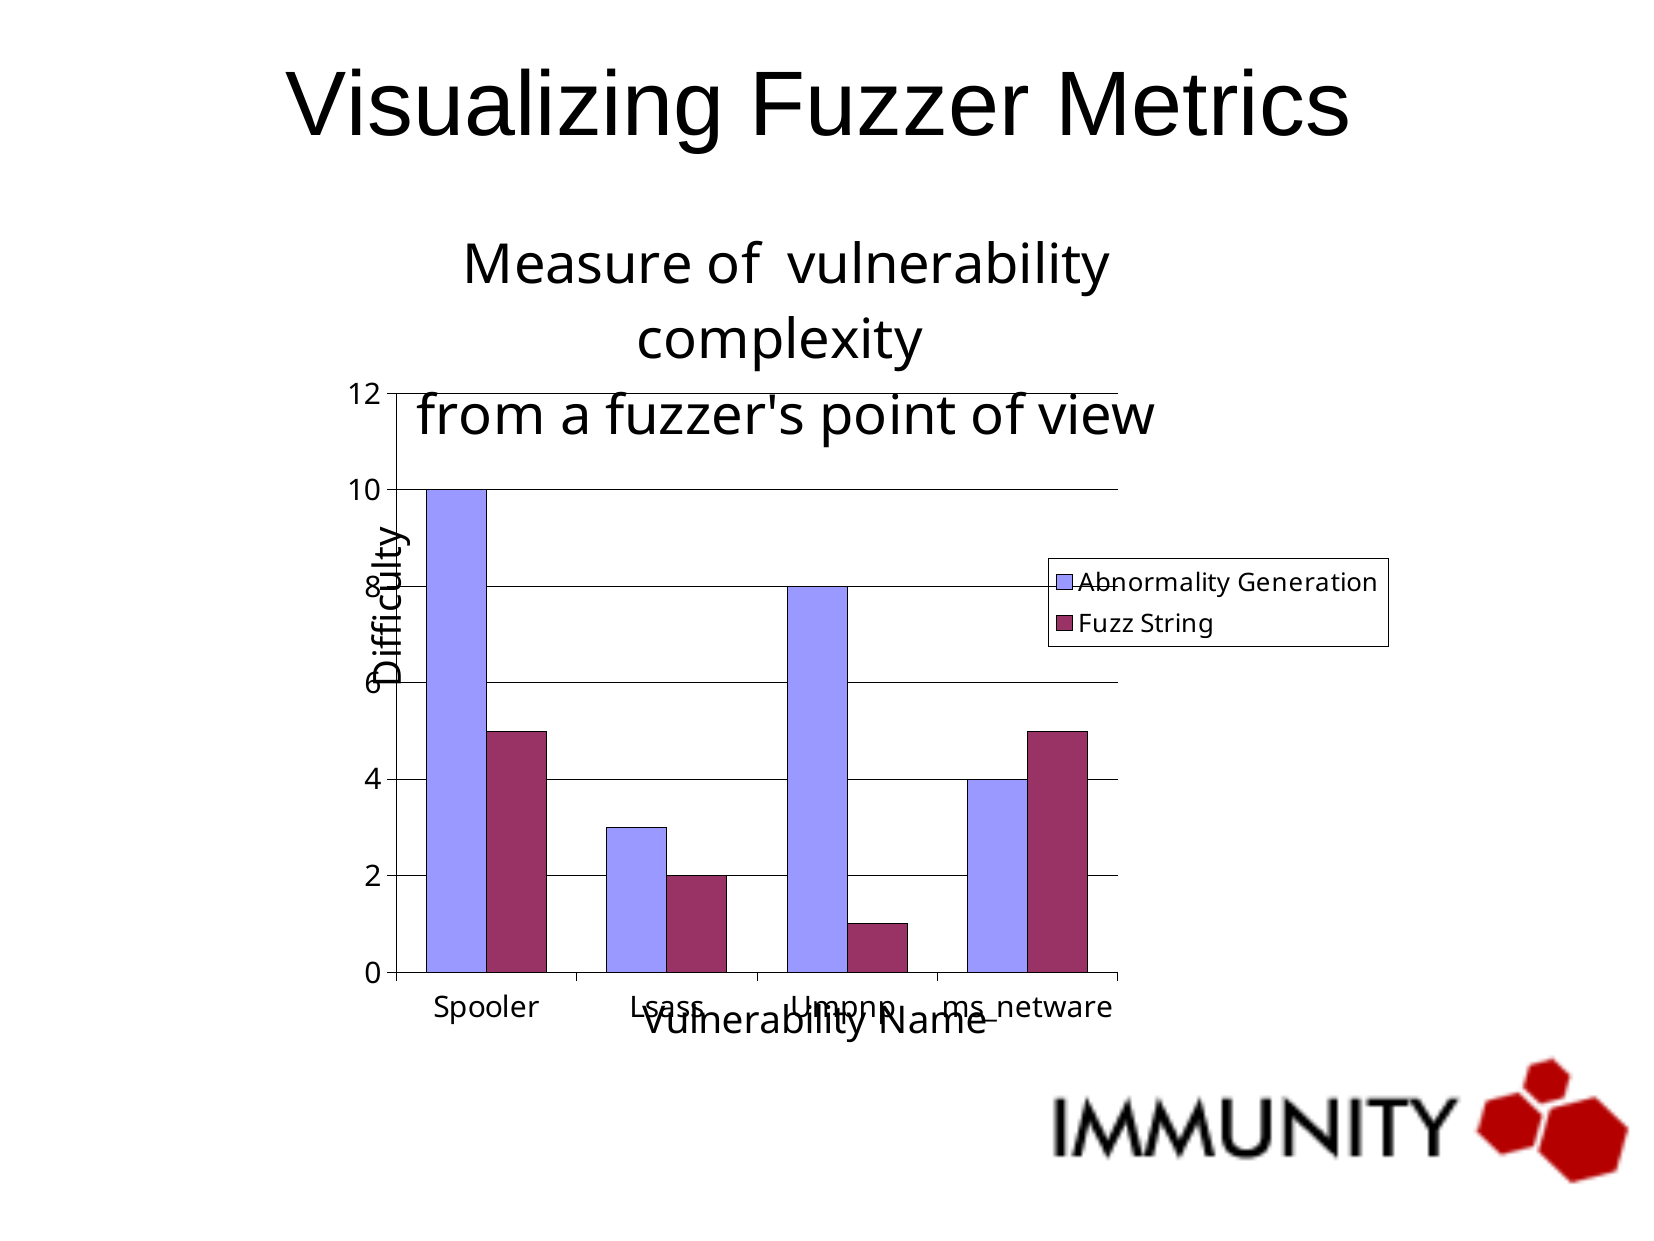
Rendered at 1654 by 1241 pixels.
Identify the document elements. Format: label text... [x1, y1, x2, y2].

picture [1006, 1017, 1654, 1241]
chart [325, 191, 1391, 1056]
title Visualizing Fuzzer Metrics [75, 0, 1564, 208]
